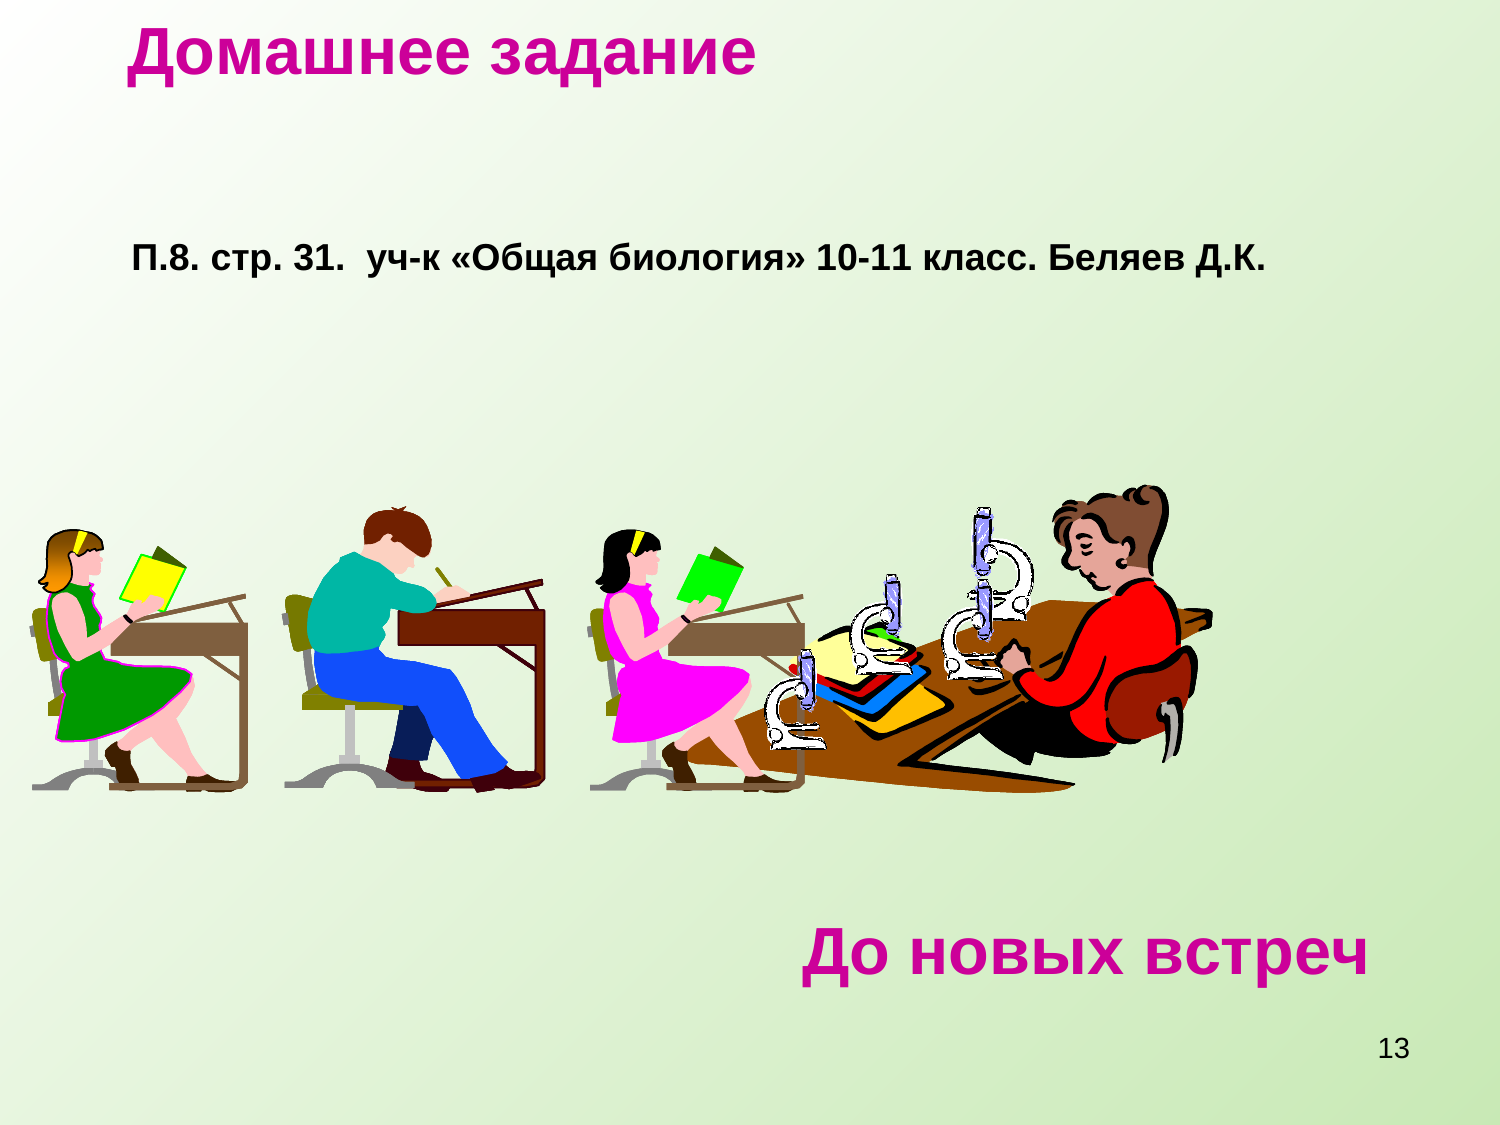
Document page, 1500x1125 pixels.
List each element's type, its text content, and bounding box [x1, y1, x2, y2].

picture [29, 484, 1218, 798]
text_box До новых встреч [787, 899, 1386, 996]
text_box Домашнее задание [112, 0, 774, 96]
text_box П.8. стр. 31. уч-к «Общая биология» 10-11 класс. Беляев Д.К. [116, 224, 1395, 331]
